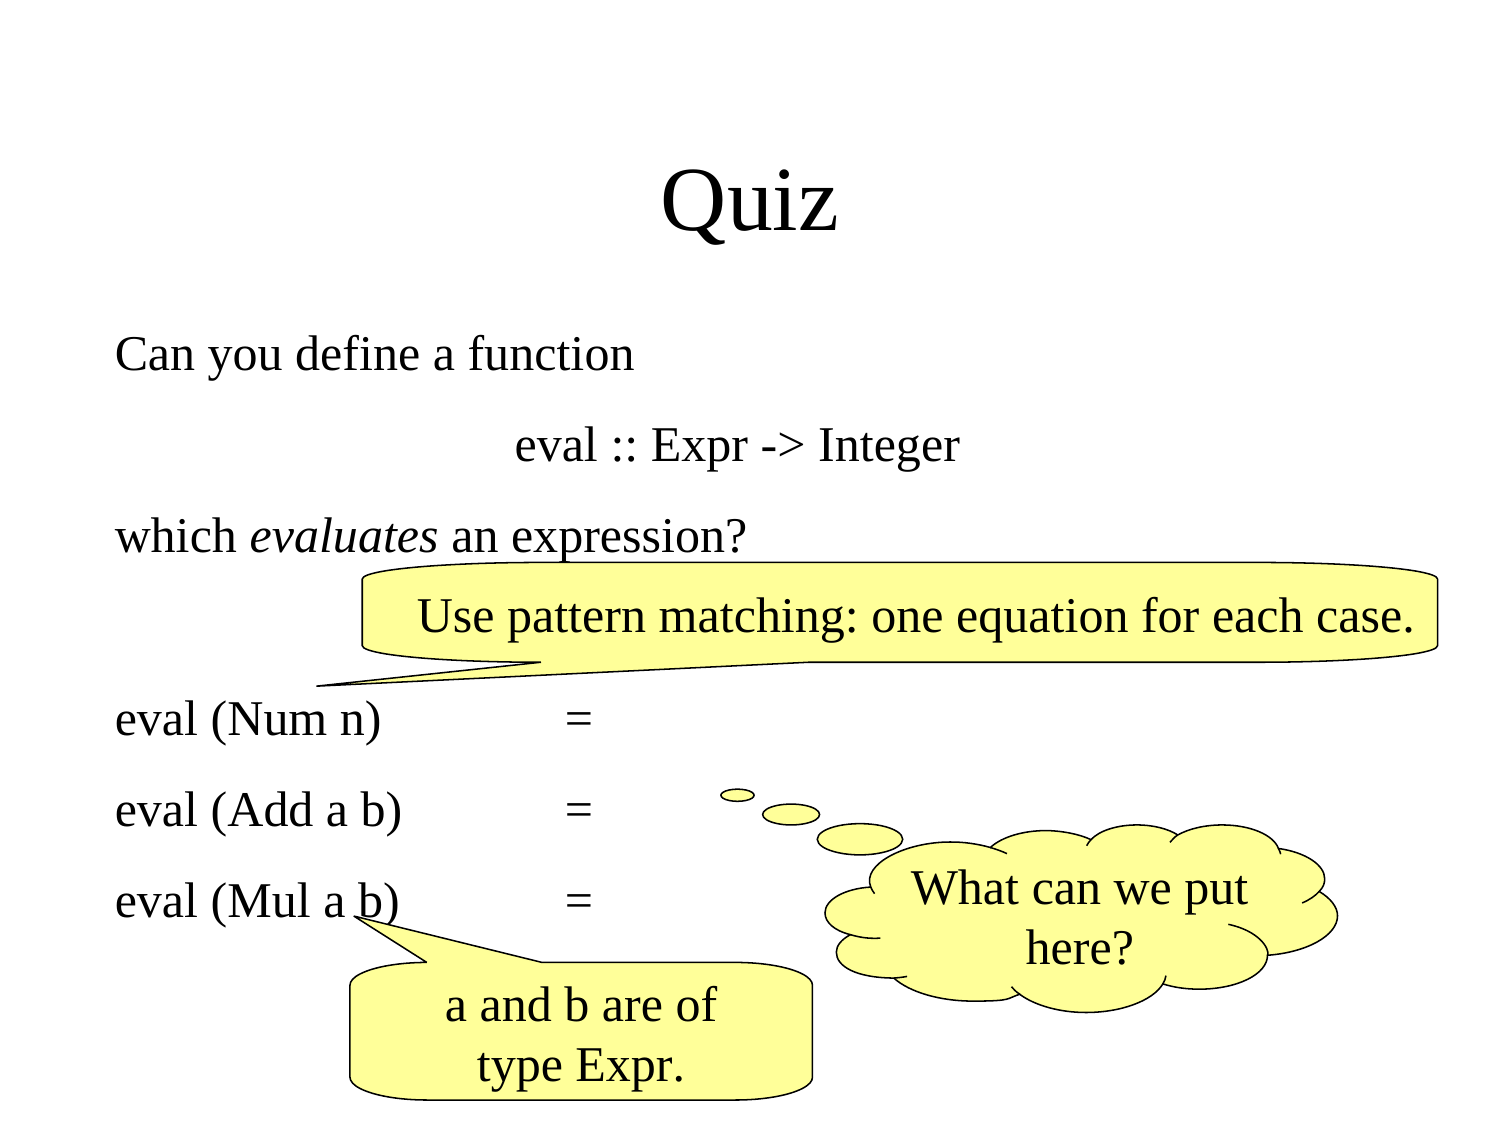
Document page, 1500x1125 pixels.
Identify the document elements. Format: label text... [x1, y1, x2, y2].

title Quiz [112, 99, 1388, 288]
text_box a and b are of type Expr. [349, 916, 813, 1101]
text_box What can we put here? [762, 804, 820, 825]
text_box Use pattern matching: one equation for each case. [316, 562, 1438, 687]
text_box What can we put here? [817, 823, 903, 855]
text_box What can we put here? [825, 824, 1338, 1013]
text_box Can you define a function eval :: Expr -> Integer which evaluates an expression? eval (Num n) = eval (Add a b) = eval (Mul a b) = [99, 312, 1376, 936]
text_box What can we put here? [720, 789, 755, 802]
